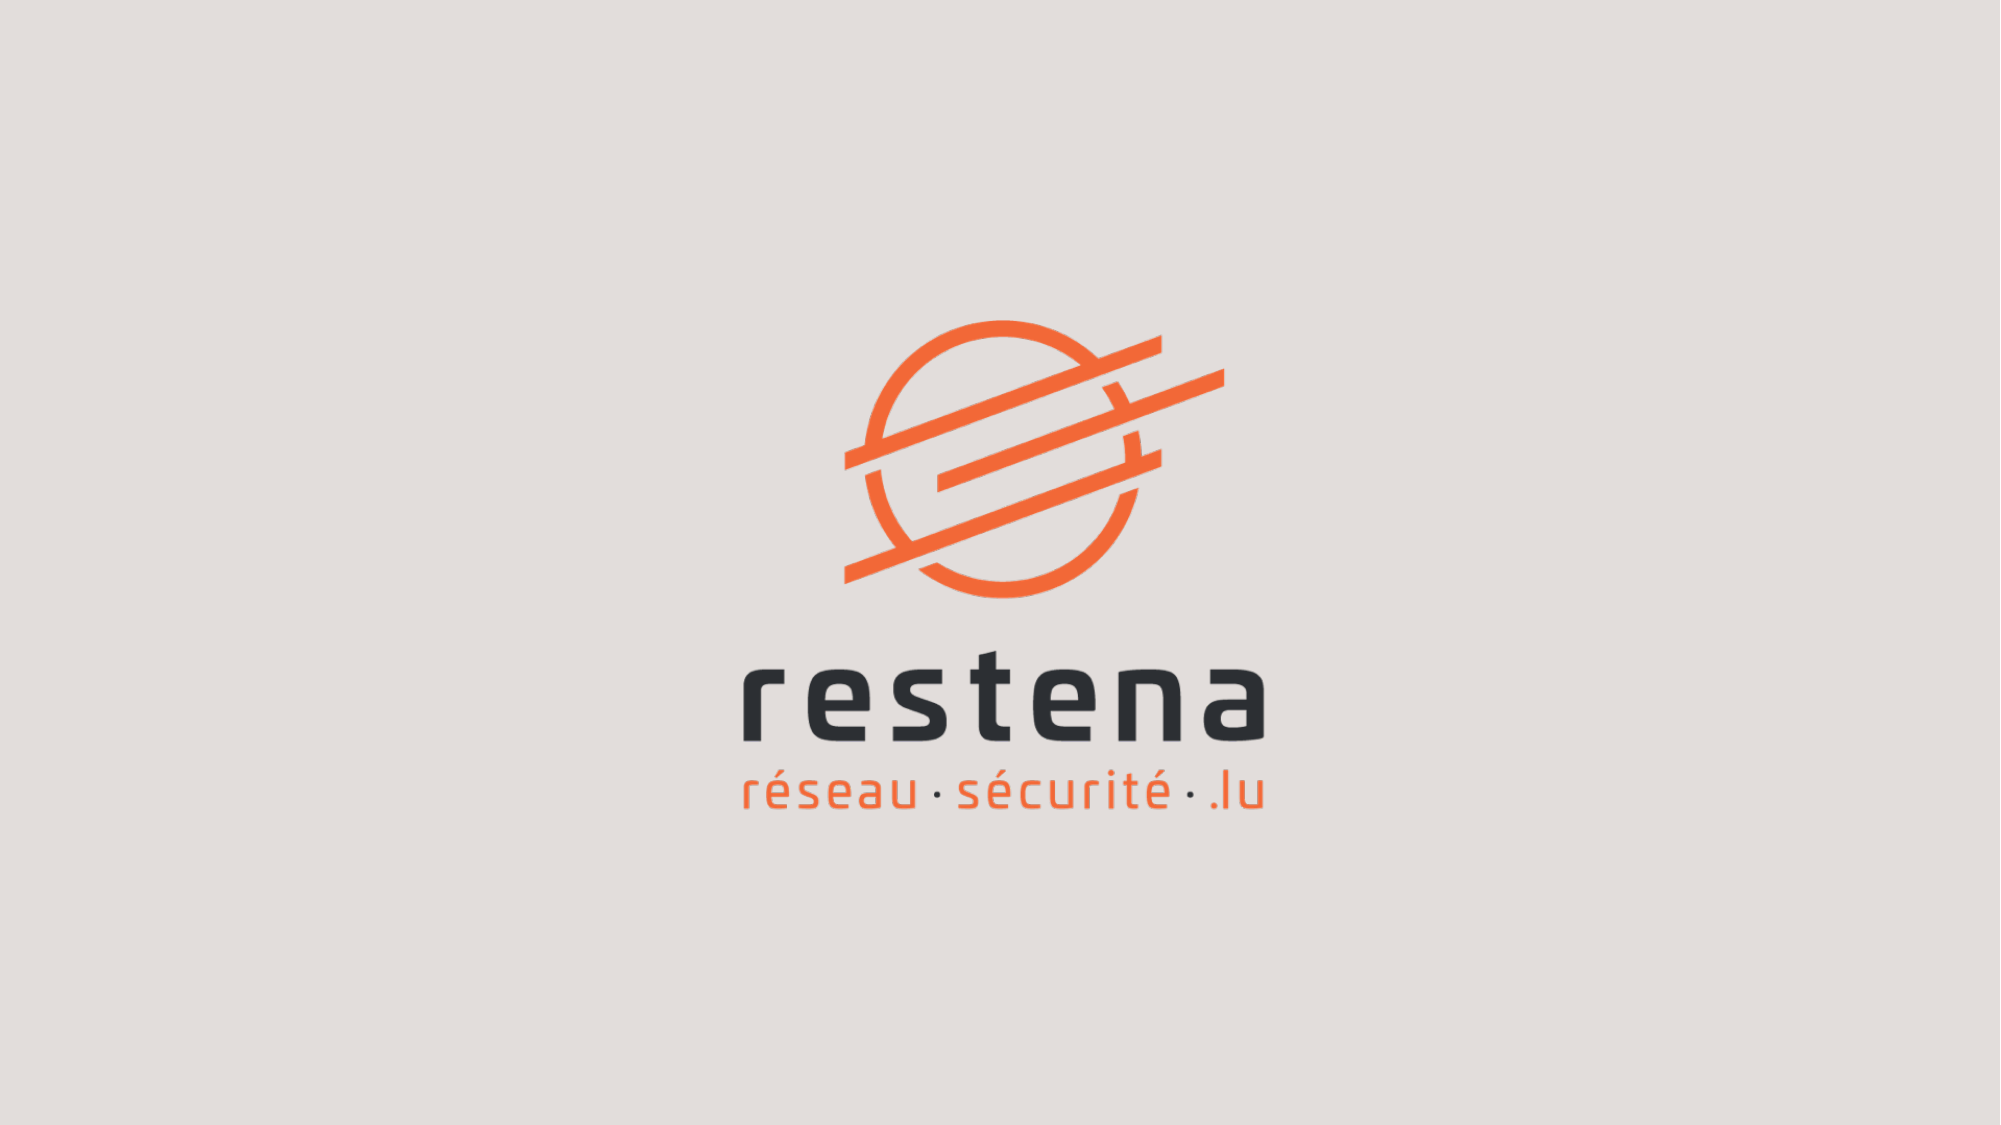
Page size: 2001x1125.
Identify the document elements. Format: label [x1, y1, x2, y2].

picture [740, 320, 1272, 823]
